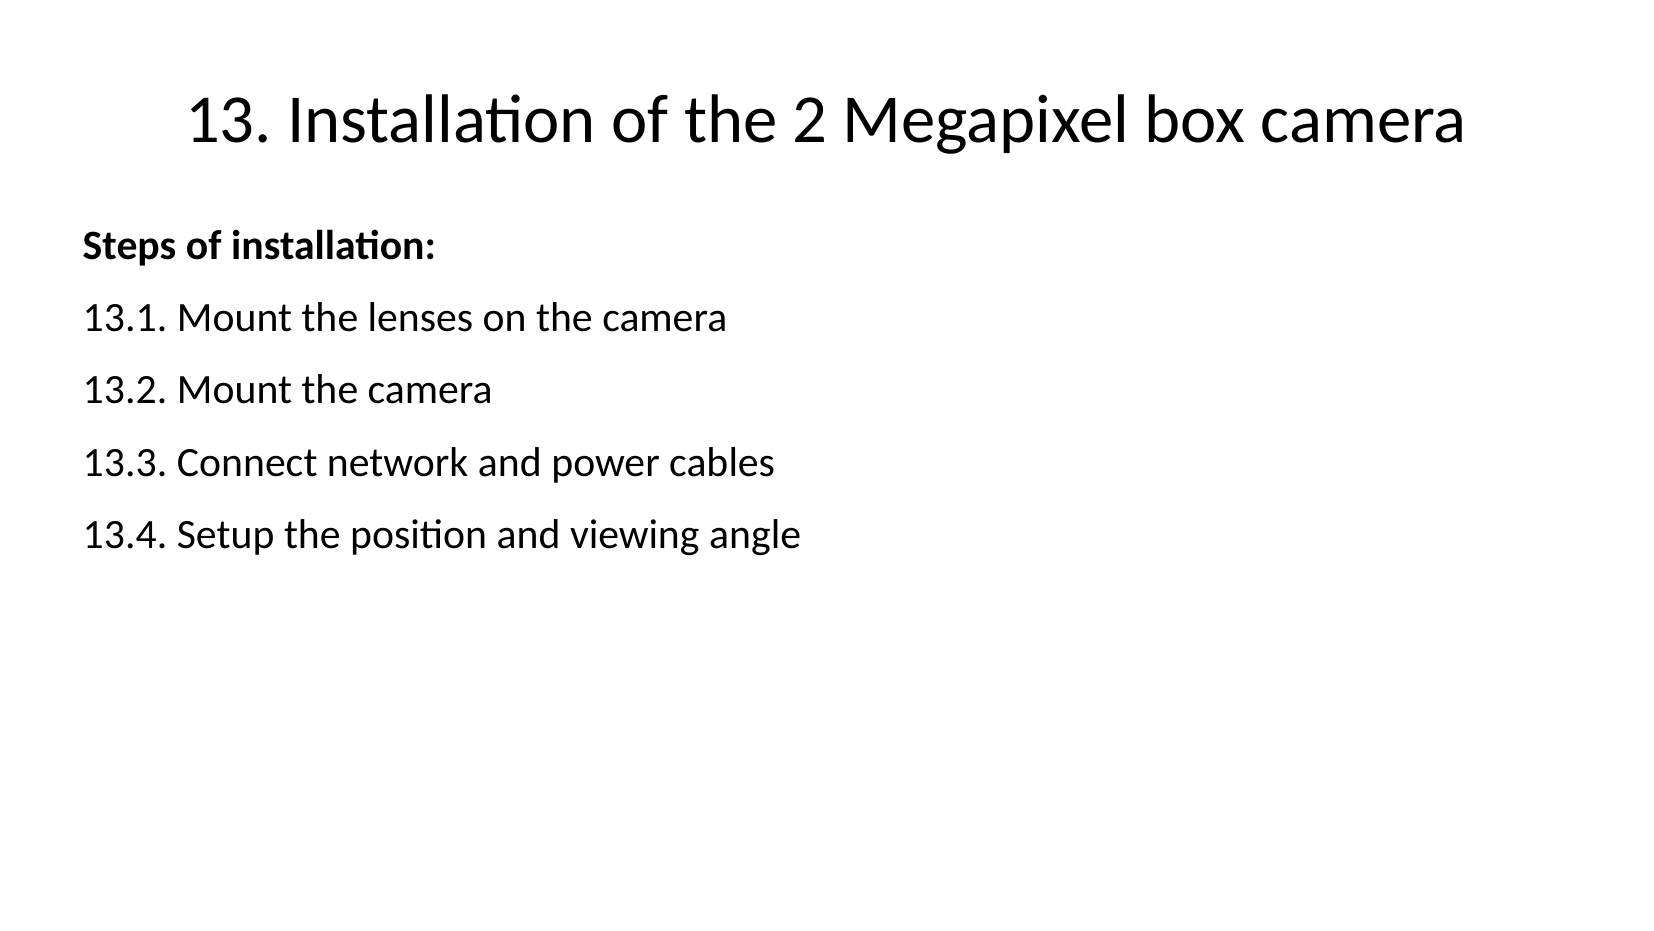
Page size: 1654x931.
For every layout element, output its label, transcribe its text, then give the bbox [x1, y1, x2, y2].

subtitle Steps of installation: 13.1. Mount the lenses on the camera 13.2. Mount the camera 13.3. Connect network and power cables 13.4. Setup the position and viewing angle [82, 217, 1571, 758]
title 13. Installation of the 2 Megapixel box camera [82, 73, 1571, 157]
